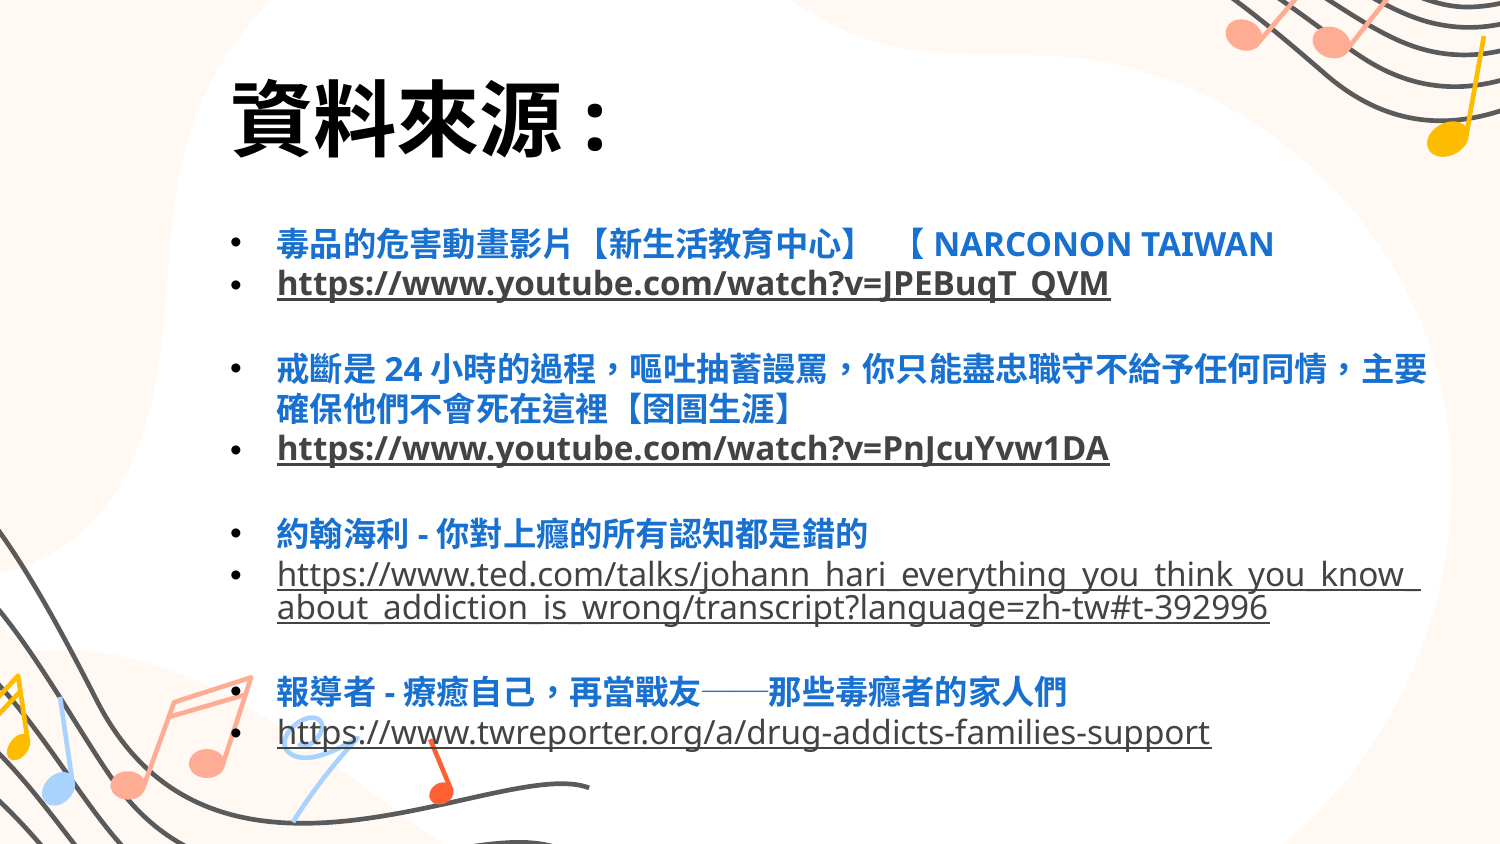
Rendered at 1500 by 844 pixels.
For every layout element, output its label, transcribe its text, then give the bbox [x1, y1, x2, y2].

text_box 資料來源: [215, 59, 879, 175]
text_box 毒品的危害動畫影片【新生活教育中心】 【NARCONON TAIWAN https://www.youtube.com/watch?v=JPEBuqT_QVM 戒斷是24小時的過程，嘔吐抽蓄謾罵，你只能盡忠職守不給予任何同情，主要確保他們不會死在這裡【囹圄生涯】 https://www.youtube.com/watch?v=PnJcuYvw1DA 約翰海利-你對上癮的所有認知都是錯的 https://www.ted.com/talks/johann_hari_everything_you_think_you_know_about_addiction_is_wrong/transcript?language=zh-tw#t-392996 報導者-療癒自己，再當戰友──那些毒癮者的家人們 https://www.twreporter.org/a/drug-addicts-families-support [215, 175, 1444, 766]
